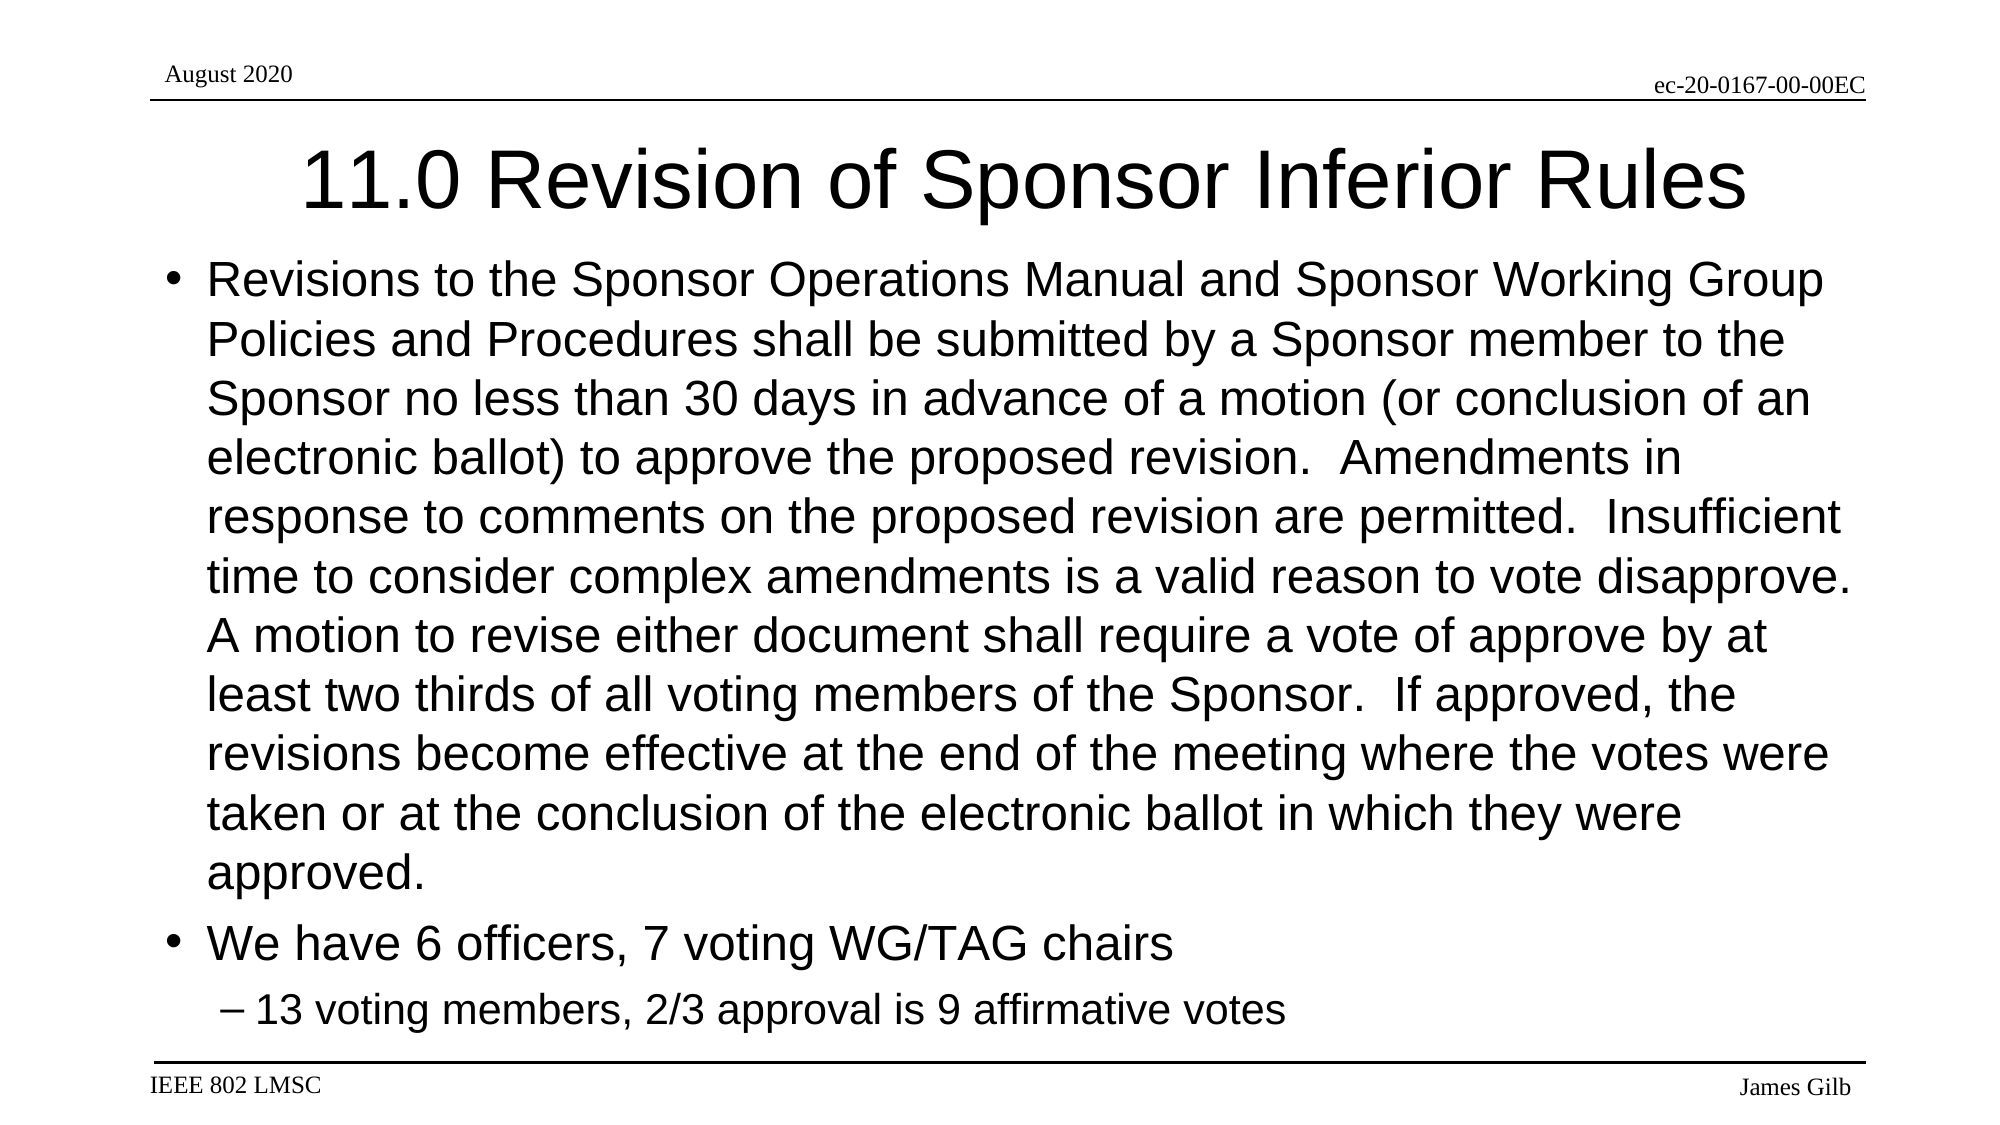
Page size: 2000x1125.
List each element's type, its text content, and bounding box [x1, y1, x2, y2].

list Revisions to the Sponsor Operations Manual and Sponsor Working Group Policies and Procedures shall be submitted by a Sponsor member to the Sponsor no less than 30 days in advance of a motion (or conclusion of an electronic ballot) to approve the proposed revision. Amendments in response to comments on the proposed revision are permitted. Insufficient time to consider complex amendments is a valid reason to vote disapprove. A motion to revise either document shall require a vote of approve by at least two thirds of all voting members of the Sponsor. If approved, the revisions become effective at the end of the meeting where the votes were taken or at the conclusion of the electronic ballot in which they were approved. We have 6 officers, 7 voting WG/TAG chairs 13 voting members, 2/3 approval is 9 affirmative votes [149, 239, 1900, 1051]
title 11.0 Revision of Sponsor Inferior Rules [149, 112, 1900, 238]
